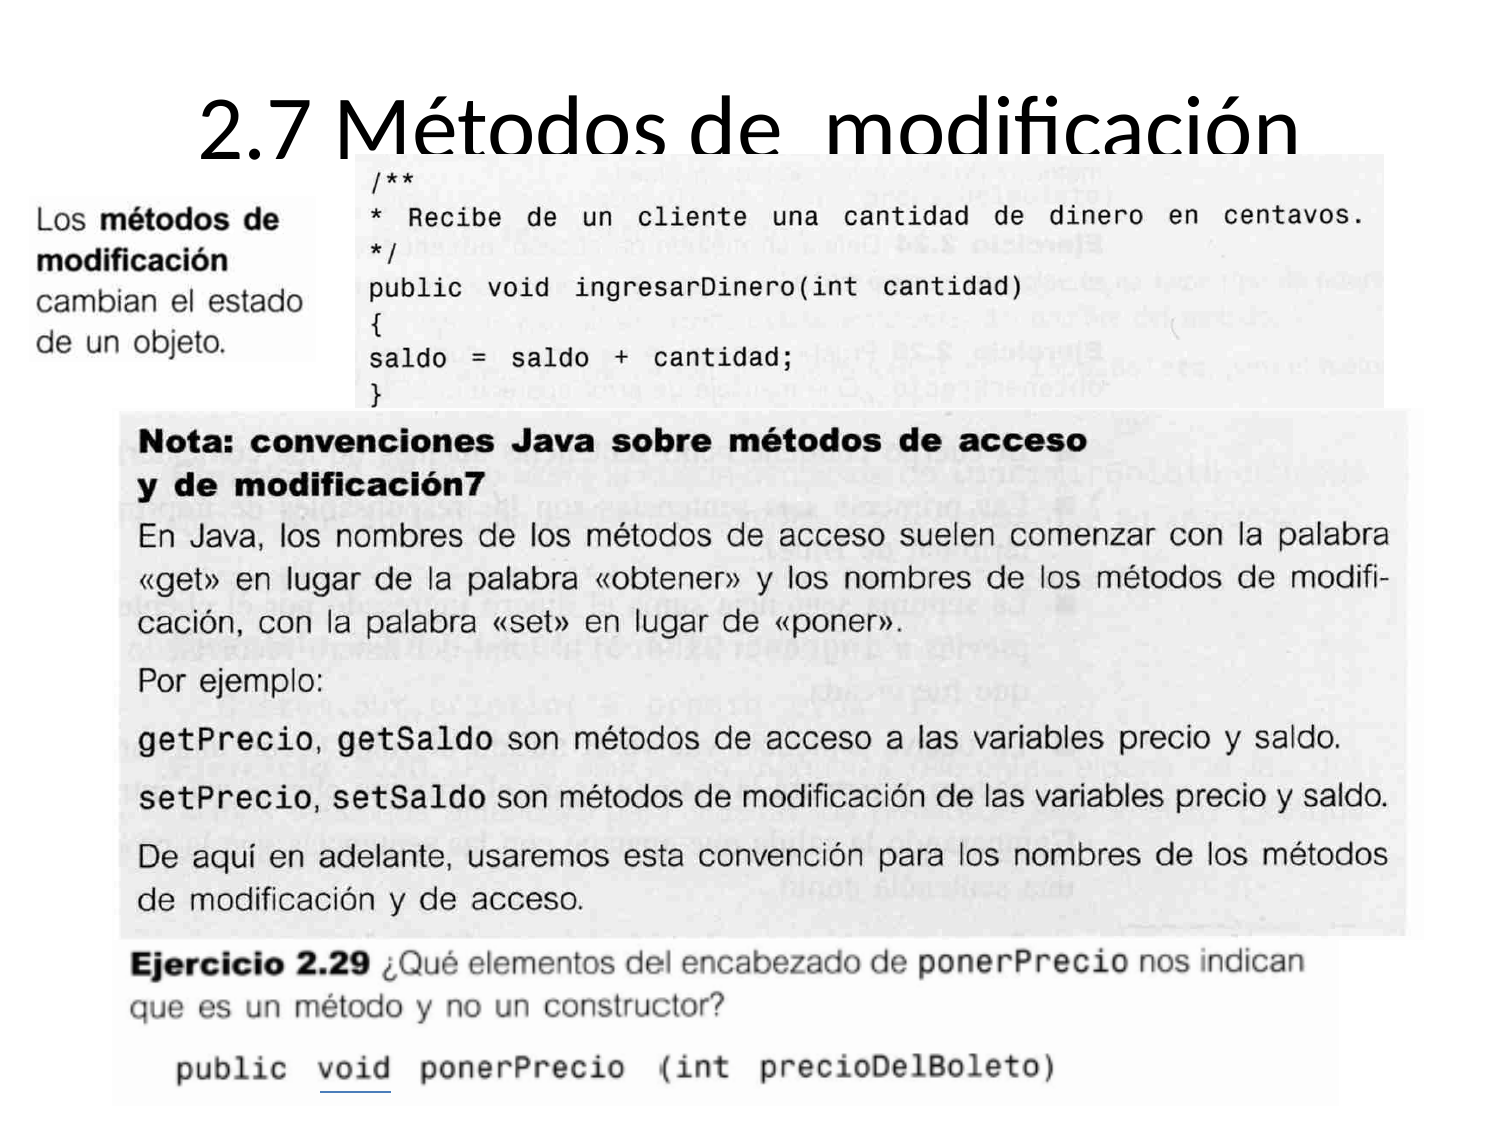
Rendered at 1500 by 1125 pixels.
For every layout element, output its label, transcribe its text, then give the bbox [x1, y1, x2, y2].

title 2.7 Métodos de modificación [75, 45, 1426, 200]
picture [29, 196, 316, 362]
picture [112, 154, 1424, 1106]
